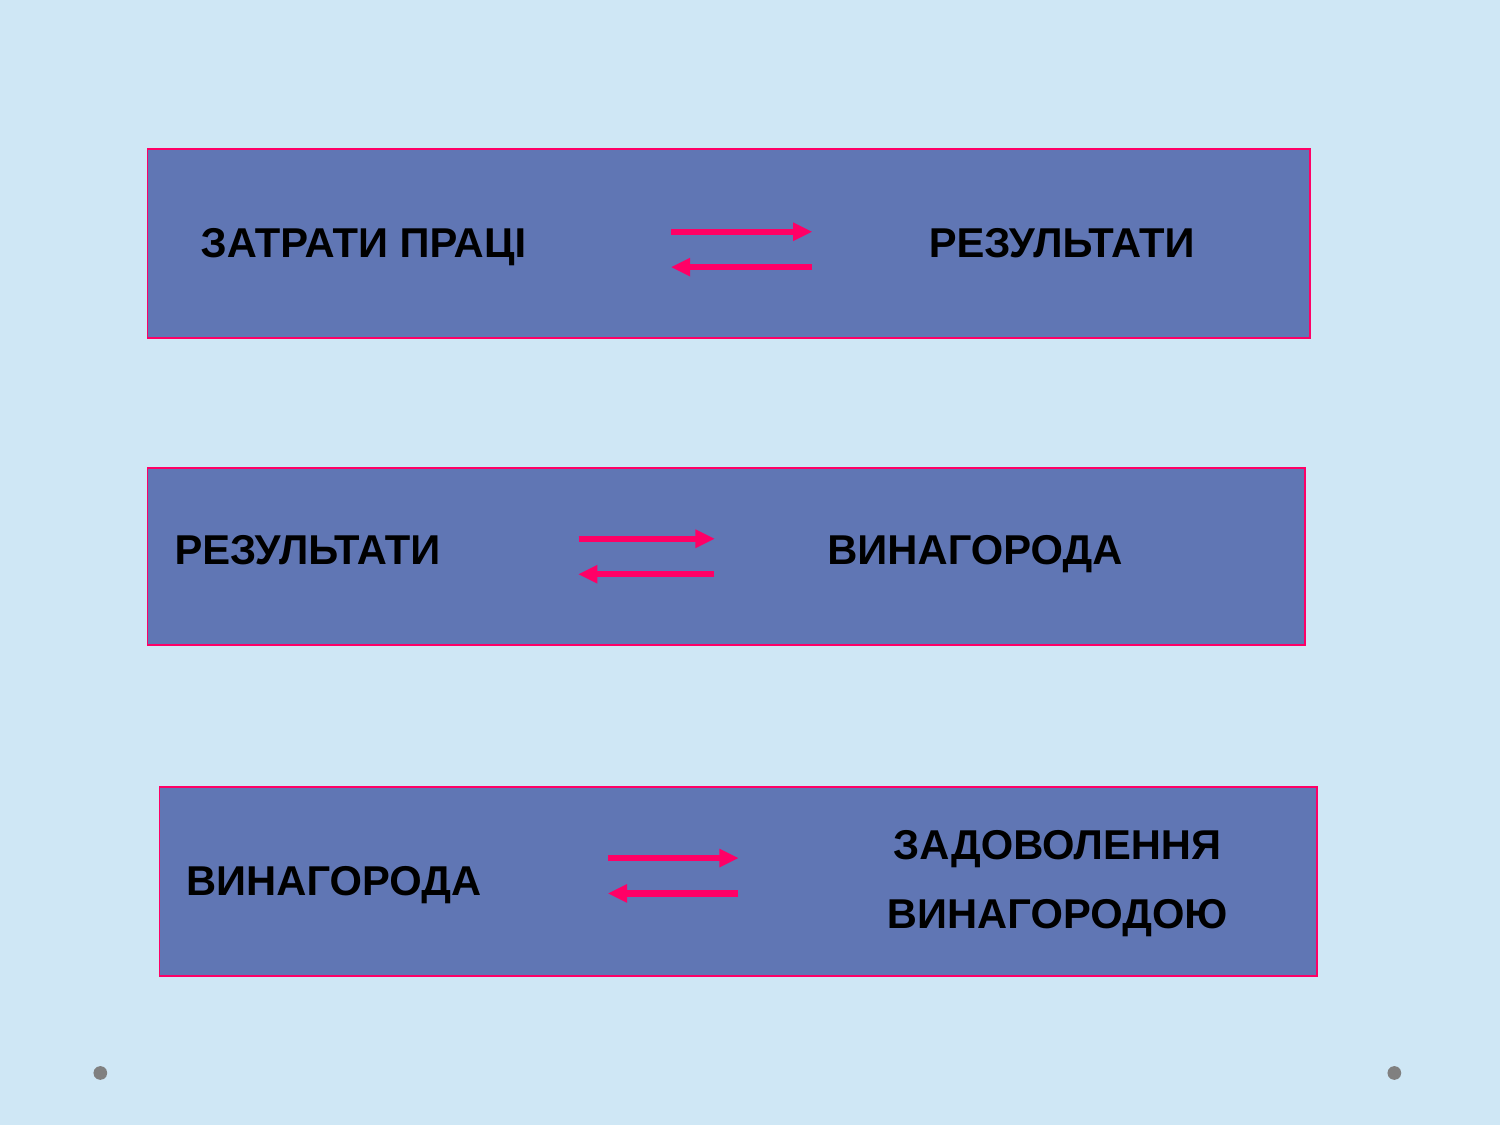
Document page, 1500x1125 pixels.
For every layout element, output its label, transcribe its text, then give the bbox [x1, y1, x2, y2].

text_box ВИНАГОРОДА [812, 515, 1306, 581]
text_box [159, 786, 1317, 976]
text_box ЗАТРАТИ ПРАЦІ [185, 208, 659, 273]
text_box РЕЗУЛЬТАТИ [598, 577, 653, 581]
text_box [147, 467, 1306, 646]
text_box РЕЗУЛЬТАТИ [159, 515, 653, 581]
text_box ЗАДОВОЛЕННЯ ВИНАГОРОДОЮ [809, 810, 1306, 945]
text_box РЕЗУЛЬТАТИ [914, 208, 1294, 273]
text_box [147, 148, 1311, 338]
text_box ВИНАГОРОДА [171, 846, 633, 912]
